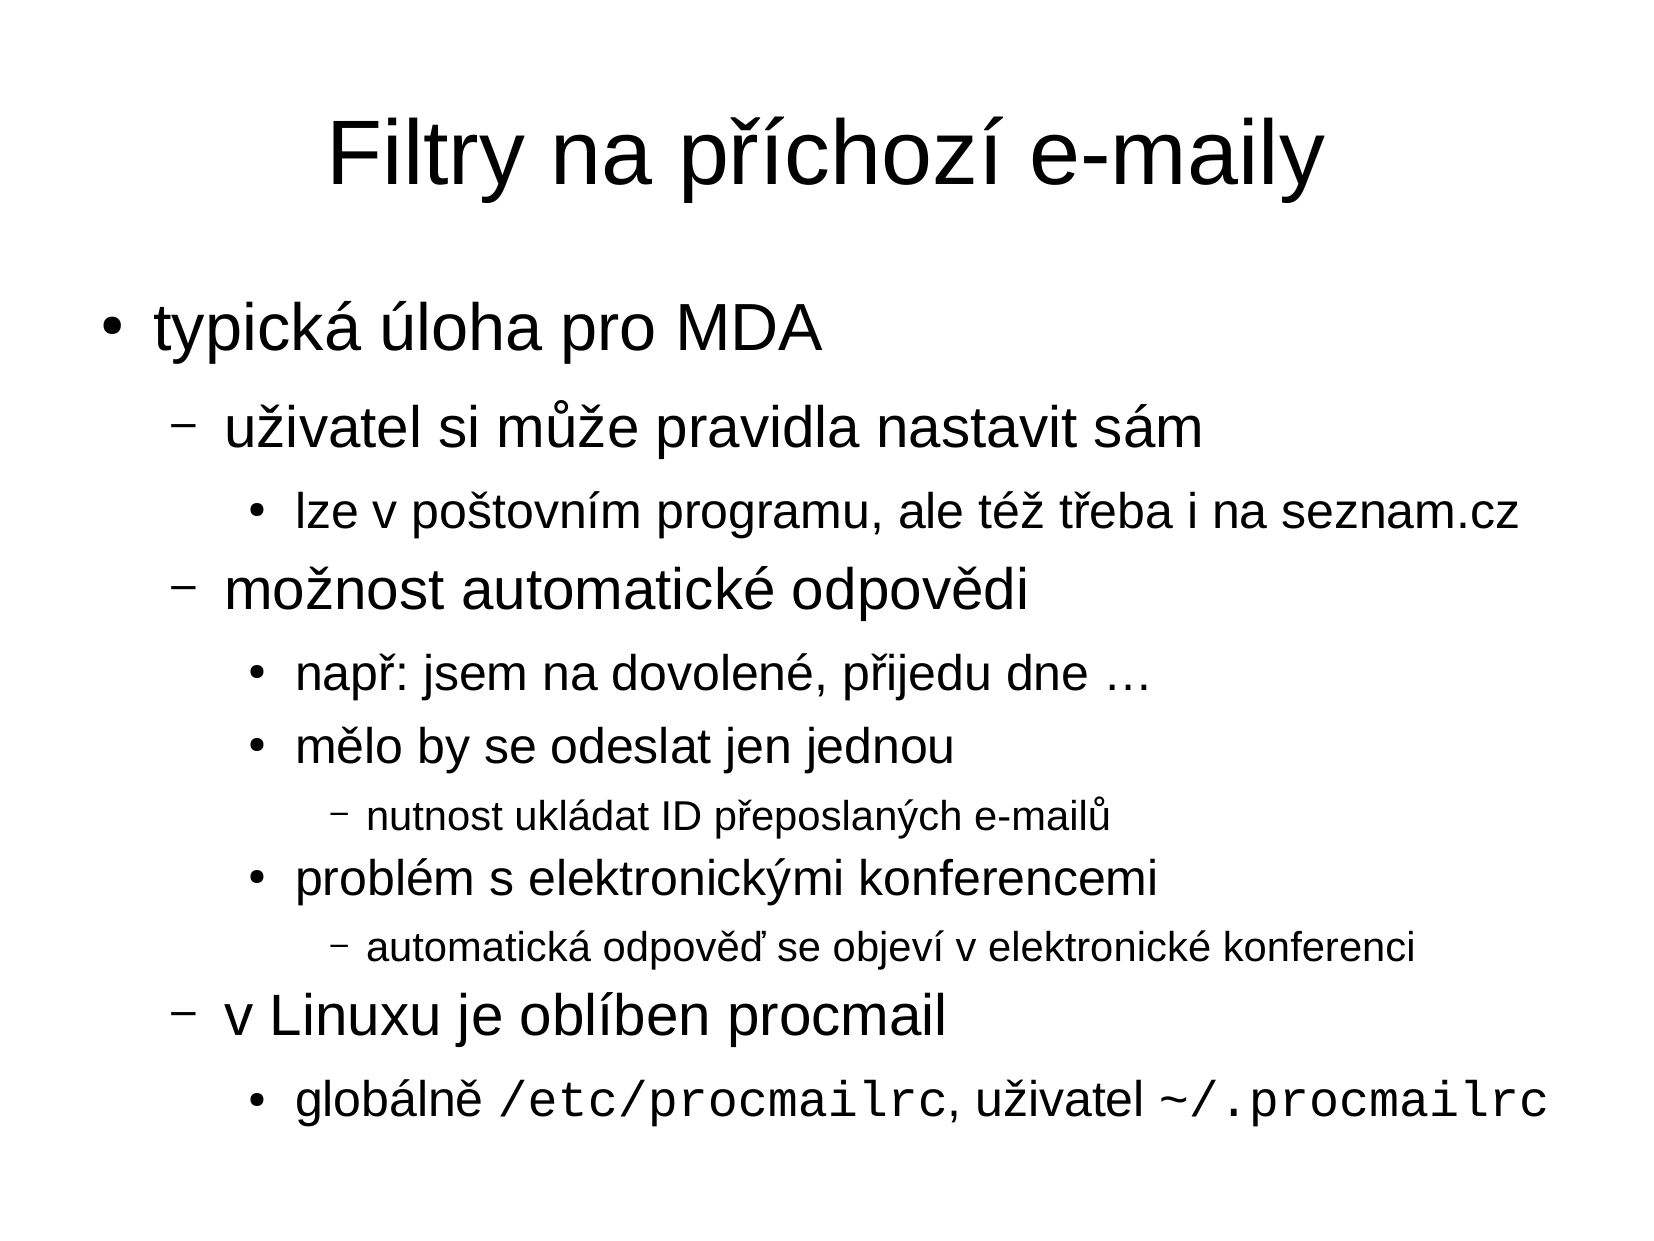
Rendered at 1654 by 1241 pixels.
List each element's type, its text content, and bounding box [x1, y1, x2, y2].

list typická úloha pro MDA uživatel si může pravidla nastavit sám lze v poštovním programu, ale též třeba i na seznam.cz možnost automatické odpovědi např: jsem na dovolené, přijedu dne … mělo by se odeslat jen jednou nutnost ukládat ID přeposlaných e-mailů problém s elektronickými konferencemi automatická odpověď se objeví v elektronické konferenci v Linuxu je oblíben procmail globálně /etc/procmailrc, uživatel ~/.procmailrc [82, 290, 1571, 1132]
title Filtry na příchozí e-maily [82, 49, 1571, 257]
